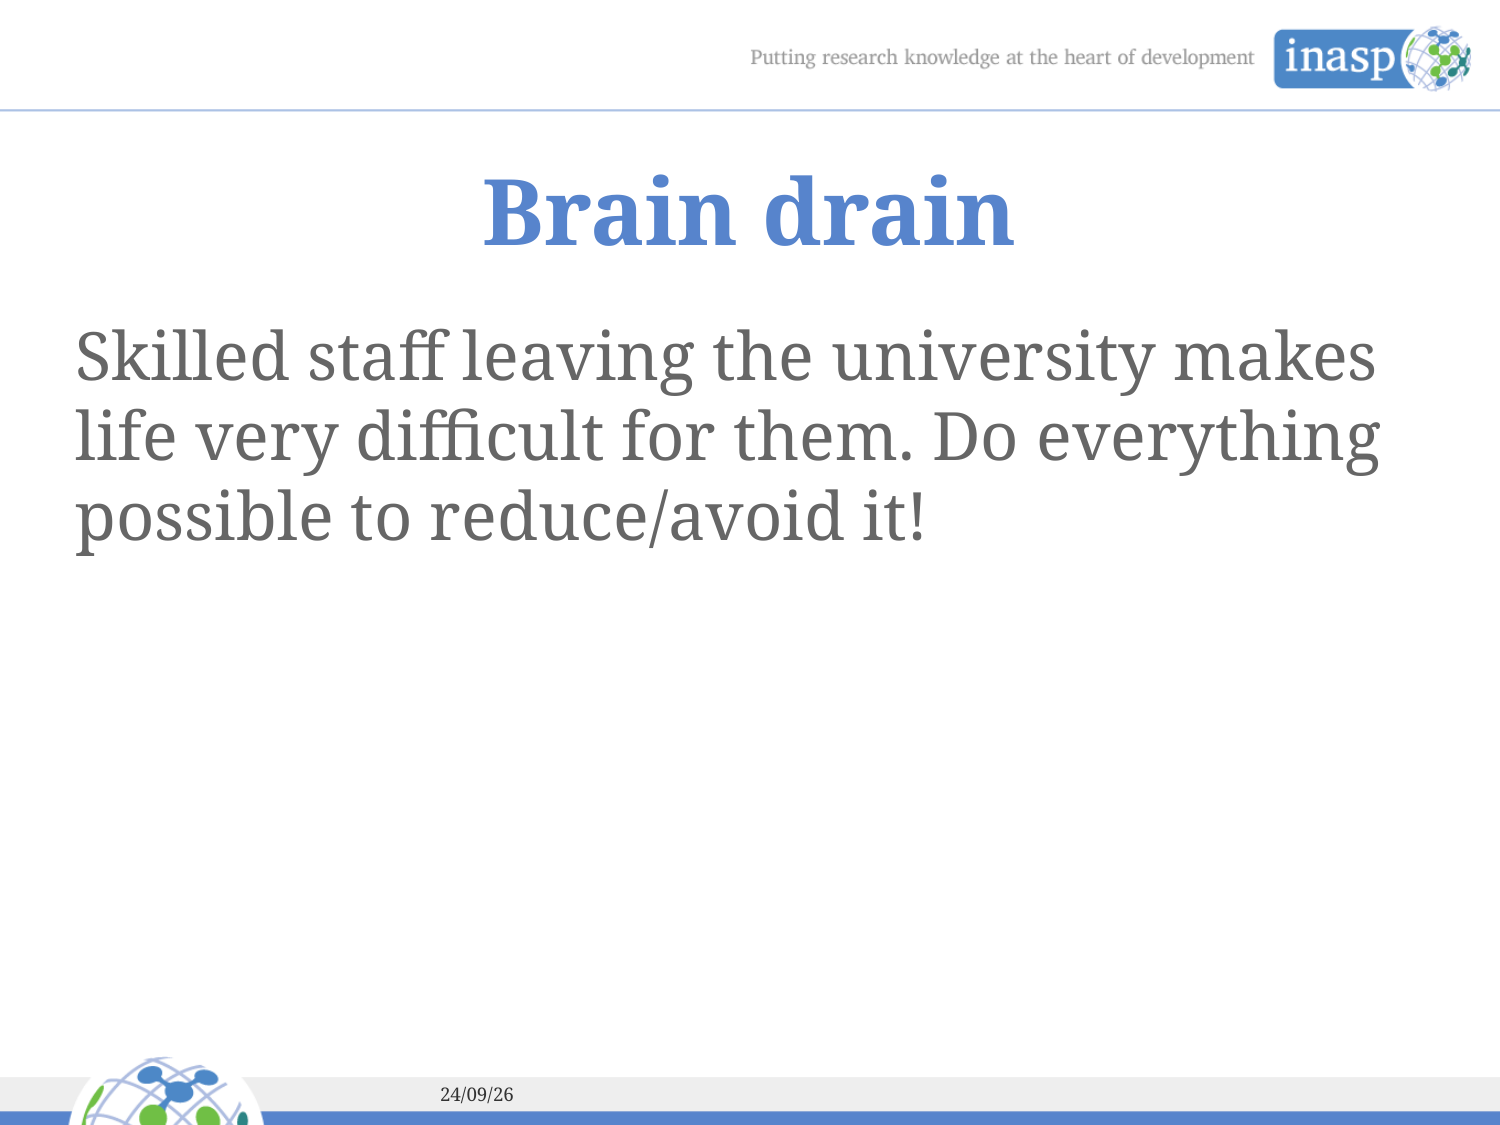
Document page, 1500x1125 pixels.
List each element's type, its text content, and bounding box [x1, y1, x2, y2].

title Brain drain [75, 129, 1426, 313]
picture [0, 0, 1500, 1125]
list Skilled staff leaving the university makes life very difficult for them. Do everything possible to reduce/avoid it! [75, 313, 1426, 967]
